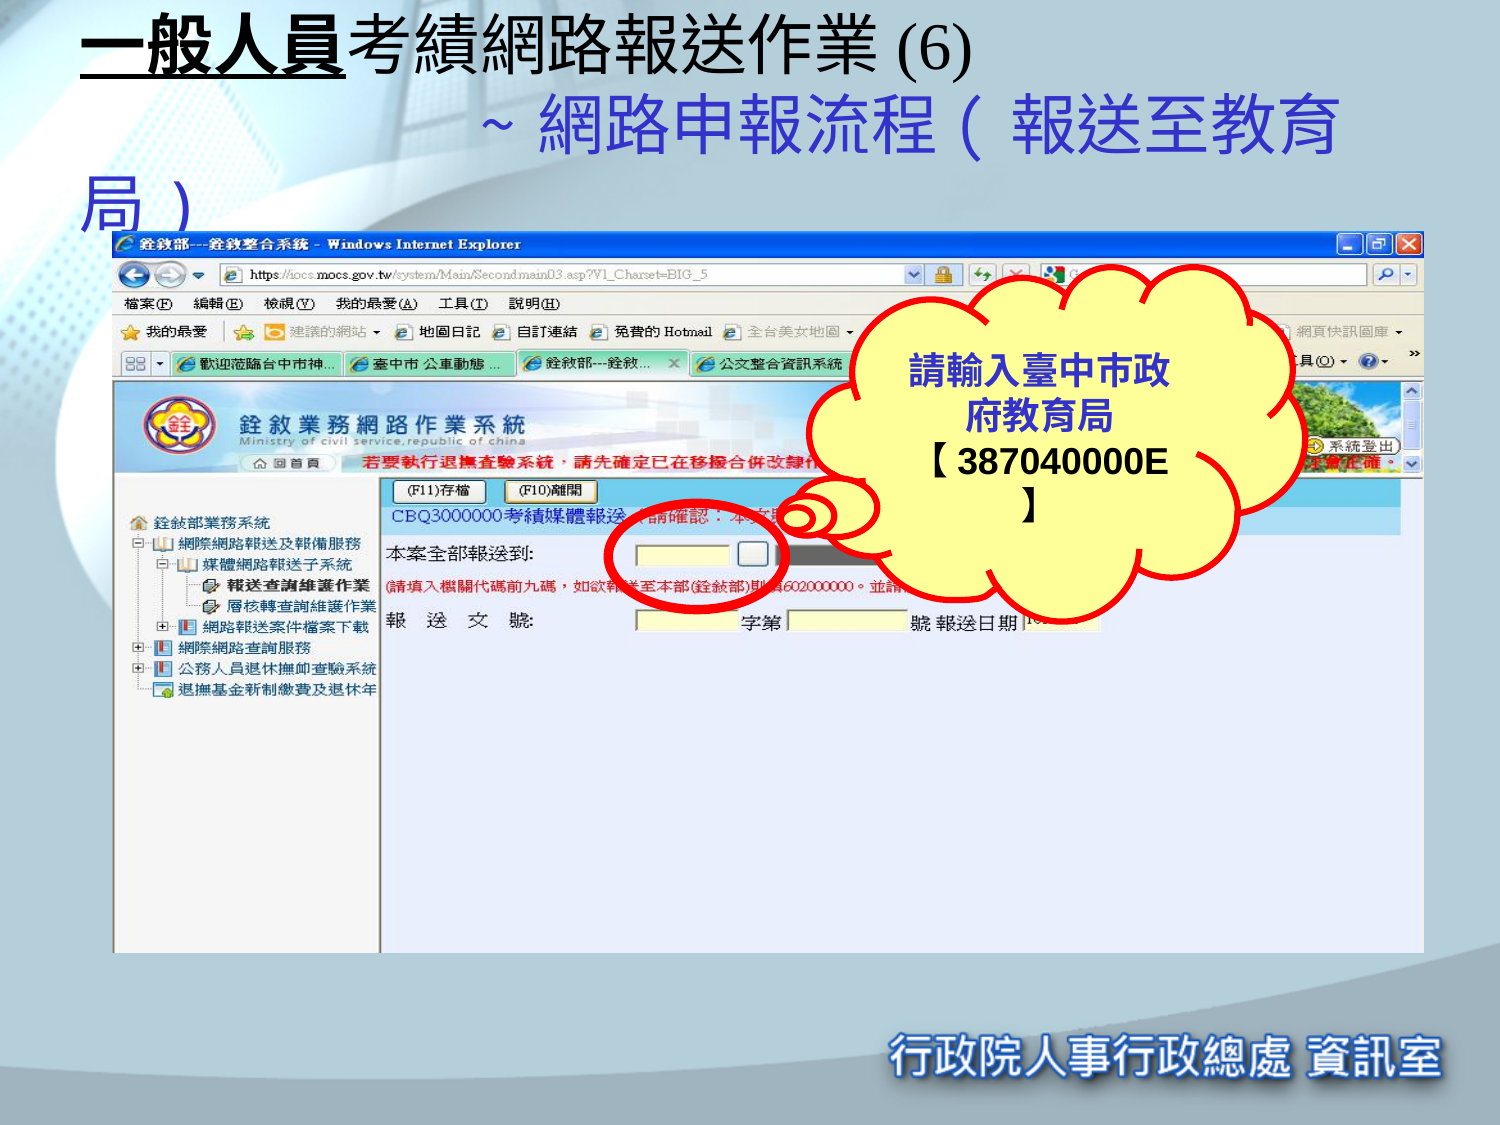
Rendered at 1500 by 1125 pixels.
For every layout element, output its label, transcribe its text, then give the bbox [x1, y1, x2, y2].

picture [0, 0, 1500, 1125]
text_box 請輸入臺中巿政府教育局【387040000E 】 [779, 267, 1306, 622]
text_box 一般人員考績網路報送作業(6) ~網路申報流程(報送至教育局) [64, 66, 1447, 179]
